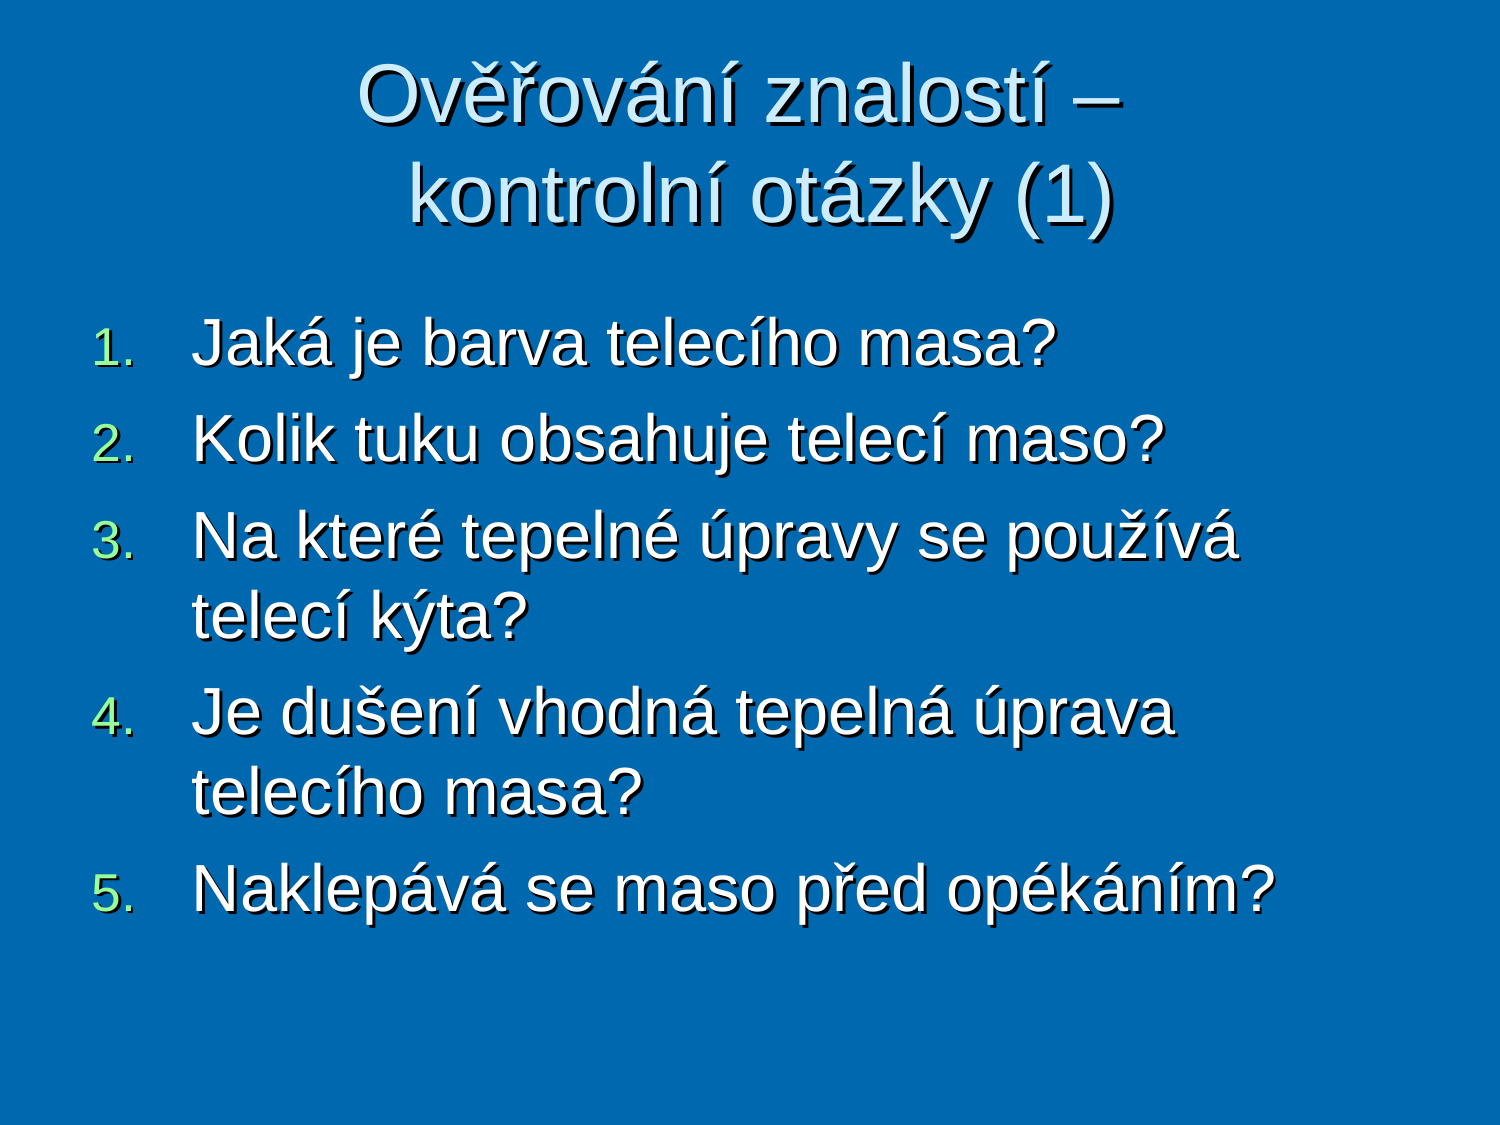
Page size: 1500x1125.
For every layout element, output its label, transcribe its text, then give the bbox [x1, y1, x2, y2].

title Ověřování znalostí – kontrolní otázky (1) [75, 31, 1426, 247]
list Jaká je barva telecího masa? Kolik tuku obsahuje telecí maso? Na které tepelné úpravy se používá telecí kýta? Je dušení vhodná tepelná úprava telecího masa? Naklepává se maso před opékáním? [76, 290, 1427, 1034]
